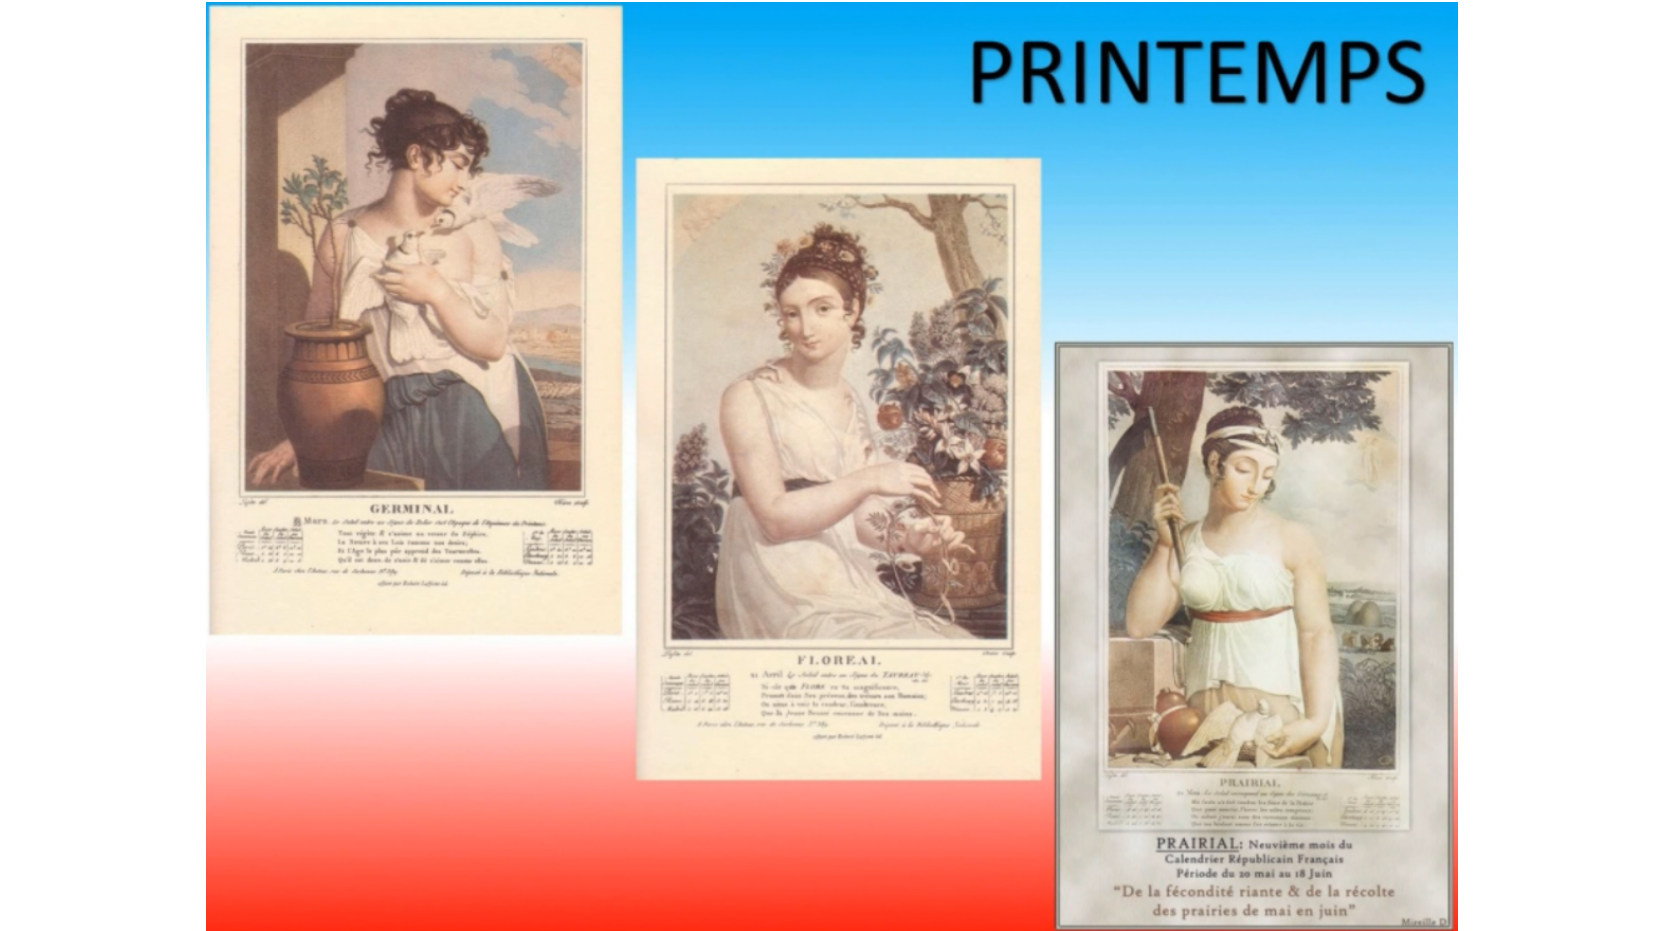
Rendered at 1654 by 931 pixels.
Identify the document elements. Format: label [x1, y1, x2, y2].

picture [206, 4, 1458, 931]
